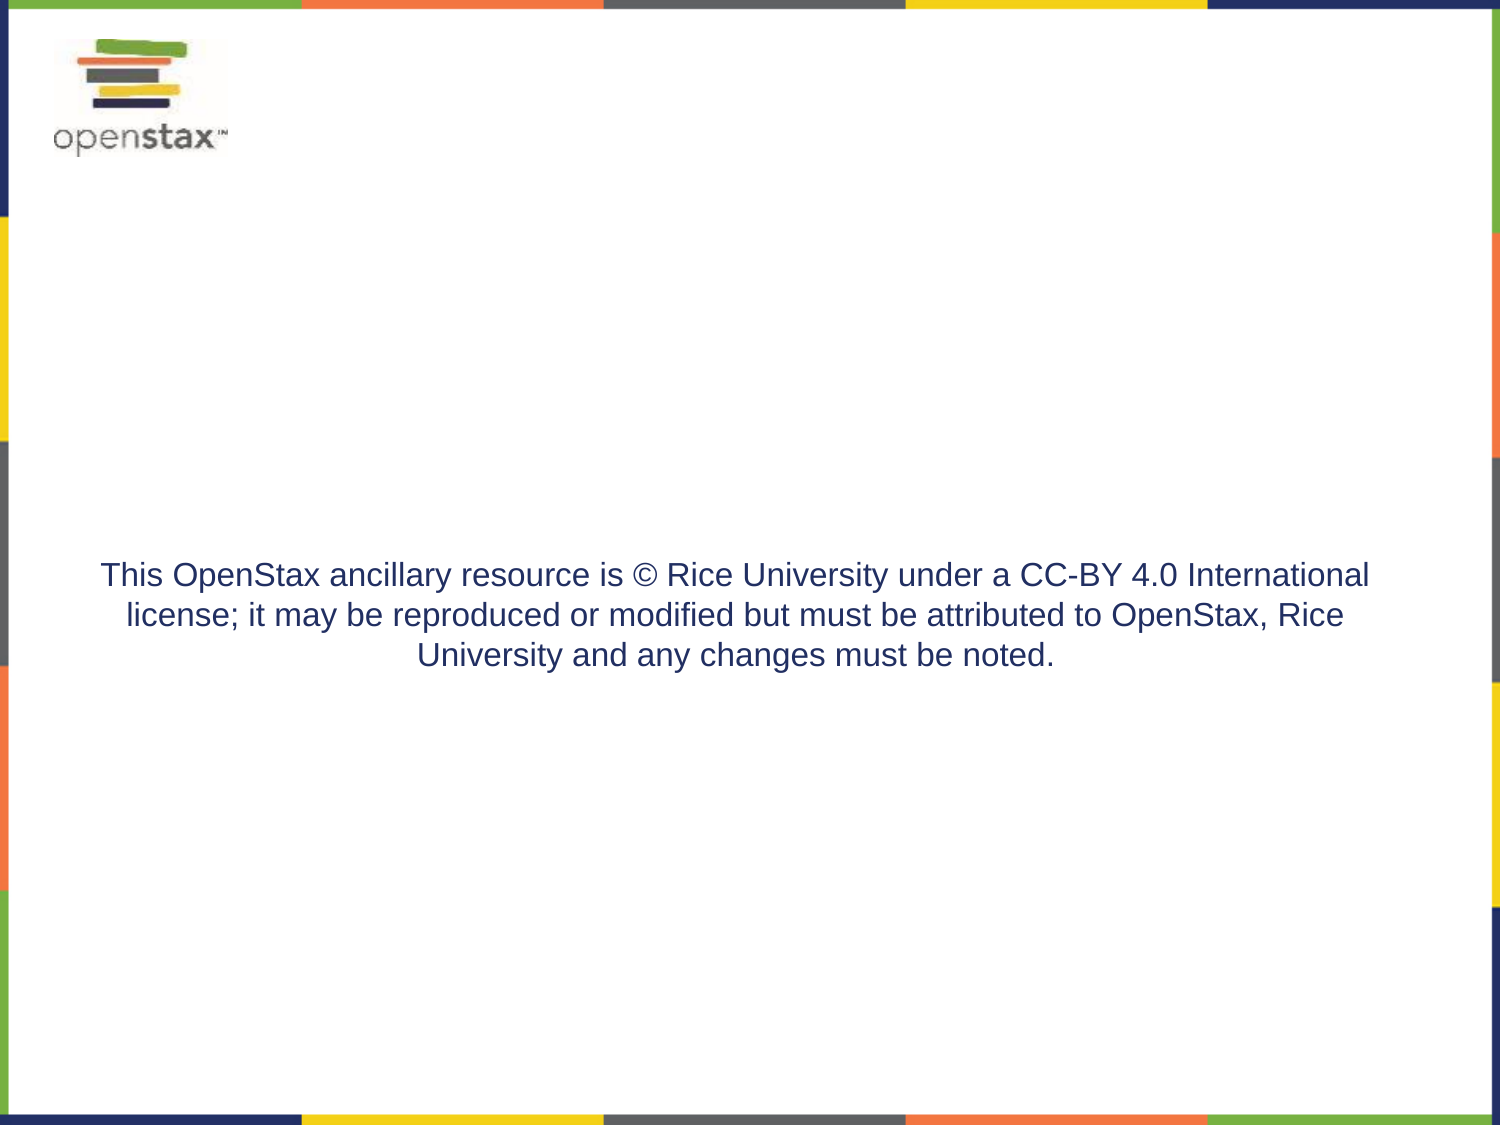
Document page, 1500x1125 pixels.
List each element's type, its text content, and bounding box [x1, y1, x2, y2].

picture [0, 0, 1500, 1125]
list This OpenStax ancillary resource is © Rice University under a CC-BY 4.0 International license; it may be reproduced or modified but must be attributed to OpenStax, Rice University and any changes must be noted. [75, 181, 1398, 1045]
